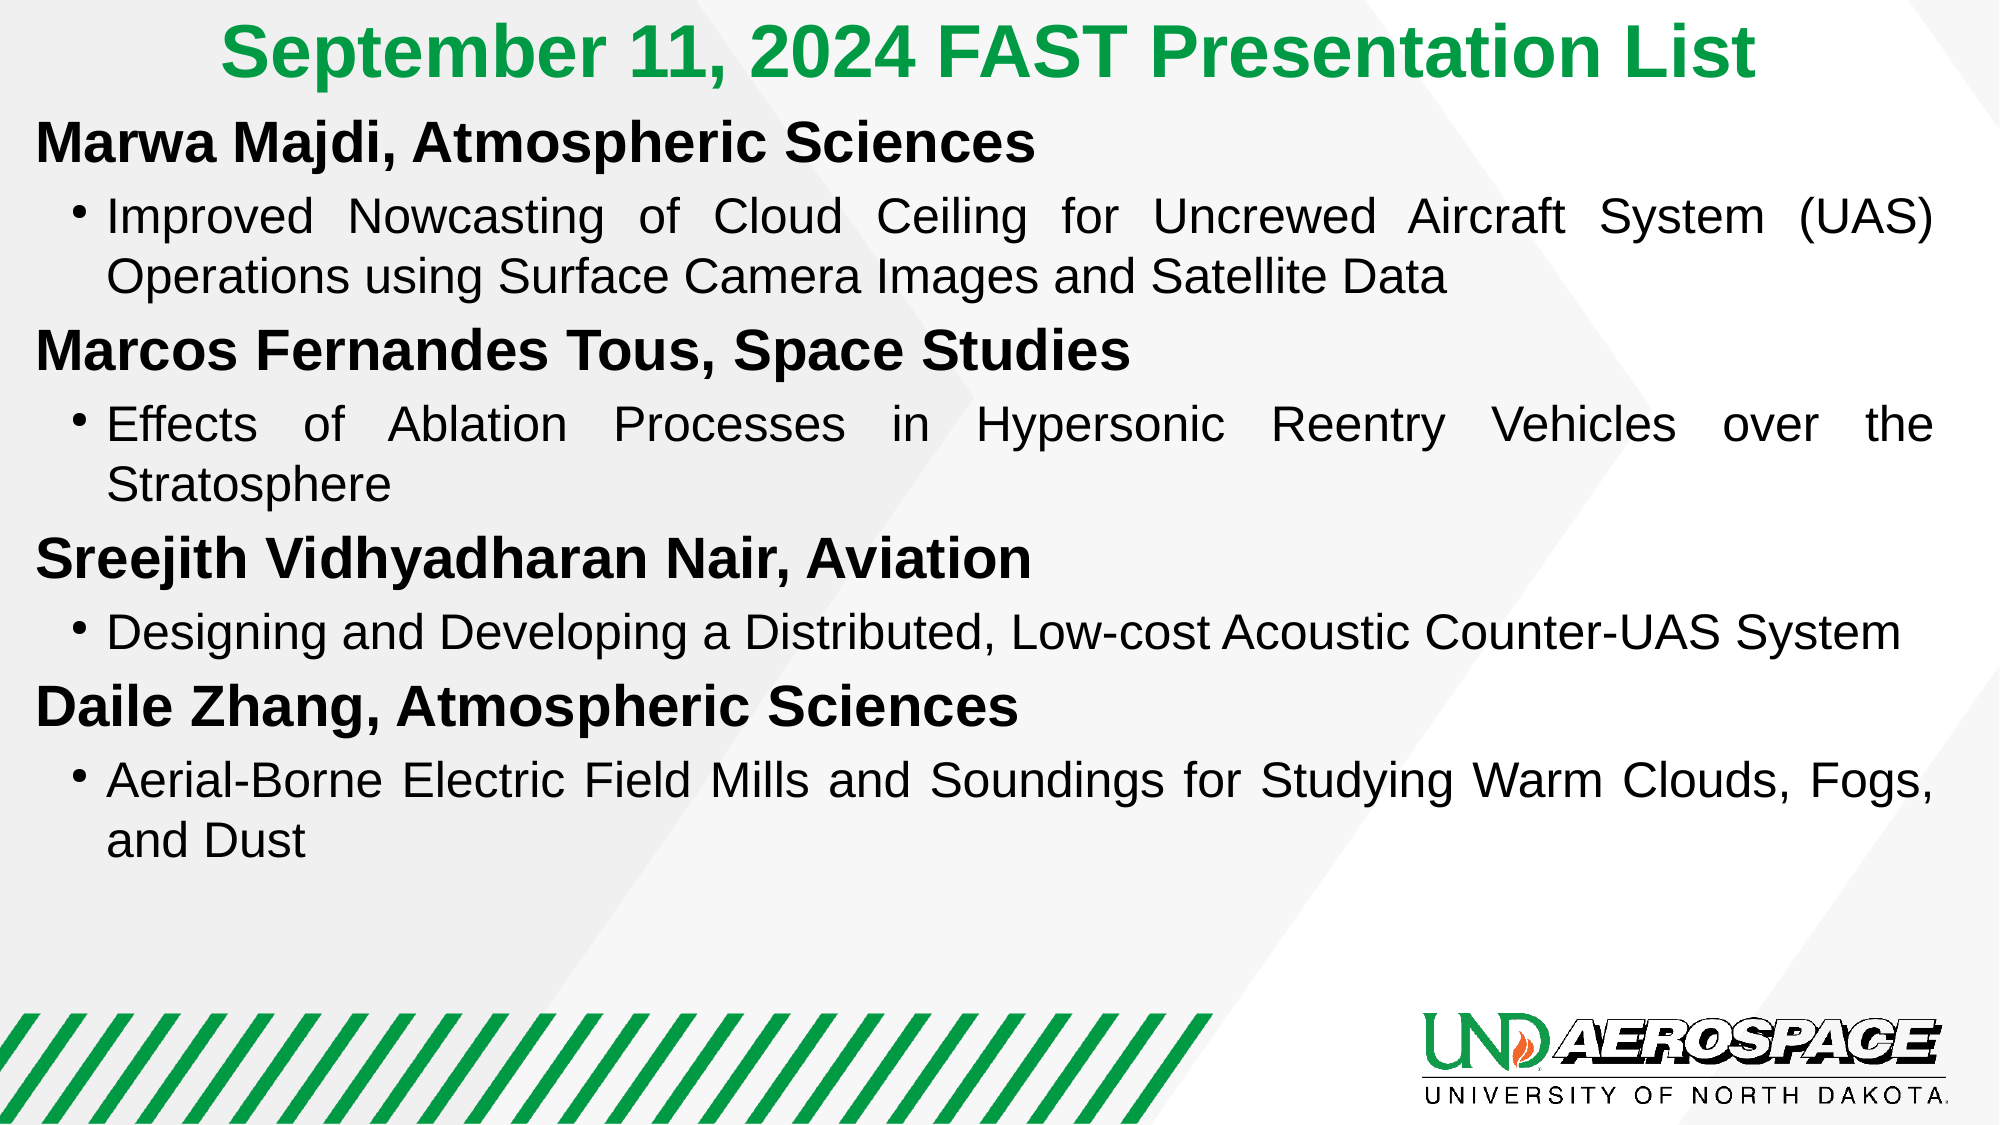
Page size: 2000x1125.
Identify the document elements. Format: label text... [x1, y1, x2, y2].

picture [0, 96, 2000, 1125]
text_box Marwa Majdi, Atmospheric Sciences Improved Nowcasting of Cloud Ceiling for Uncrewed Aircraft System (UAS) Operations using Surface Camera Images and Satellite Data Marcos Fernandes Tous, Space Studies Effects of Ablation Processes in Hypersonic Reentry Vehicles over the Stratosphere Sreejith Vidhyadharan Nair, Aviation Designing and Developing a Distributed, Low-cost Acoustic Counter-UAS System Daile Zhang, Atmospheric Sciences Aerial-Borne Electric Field Mills and Soundings for Studying Warm Clouds, Fogs, and Dust [20, 96, 1950, 975]
text_box September 11, 2024 FAST Presentation List [0, 0, 2000, 96]
